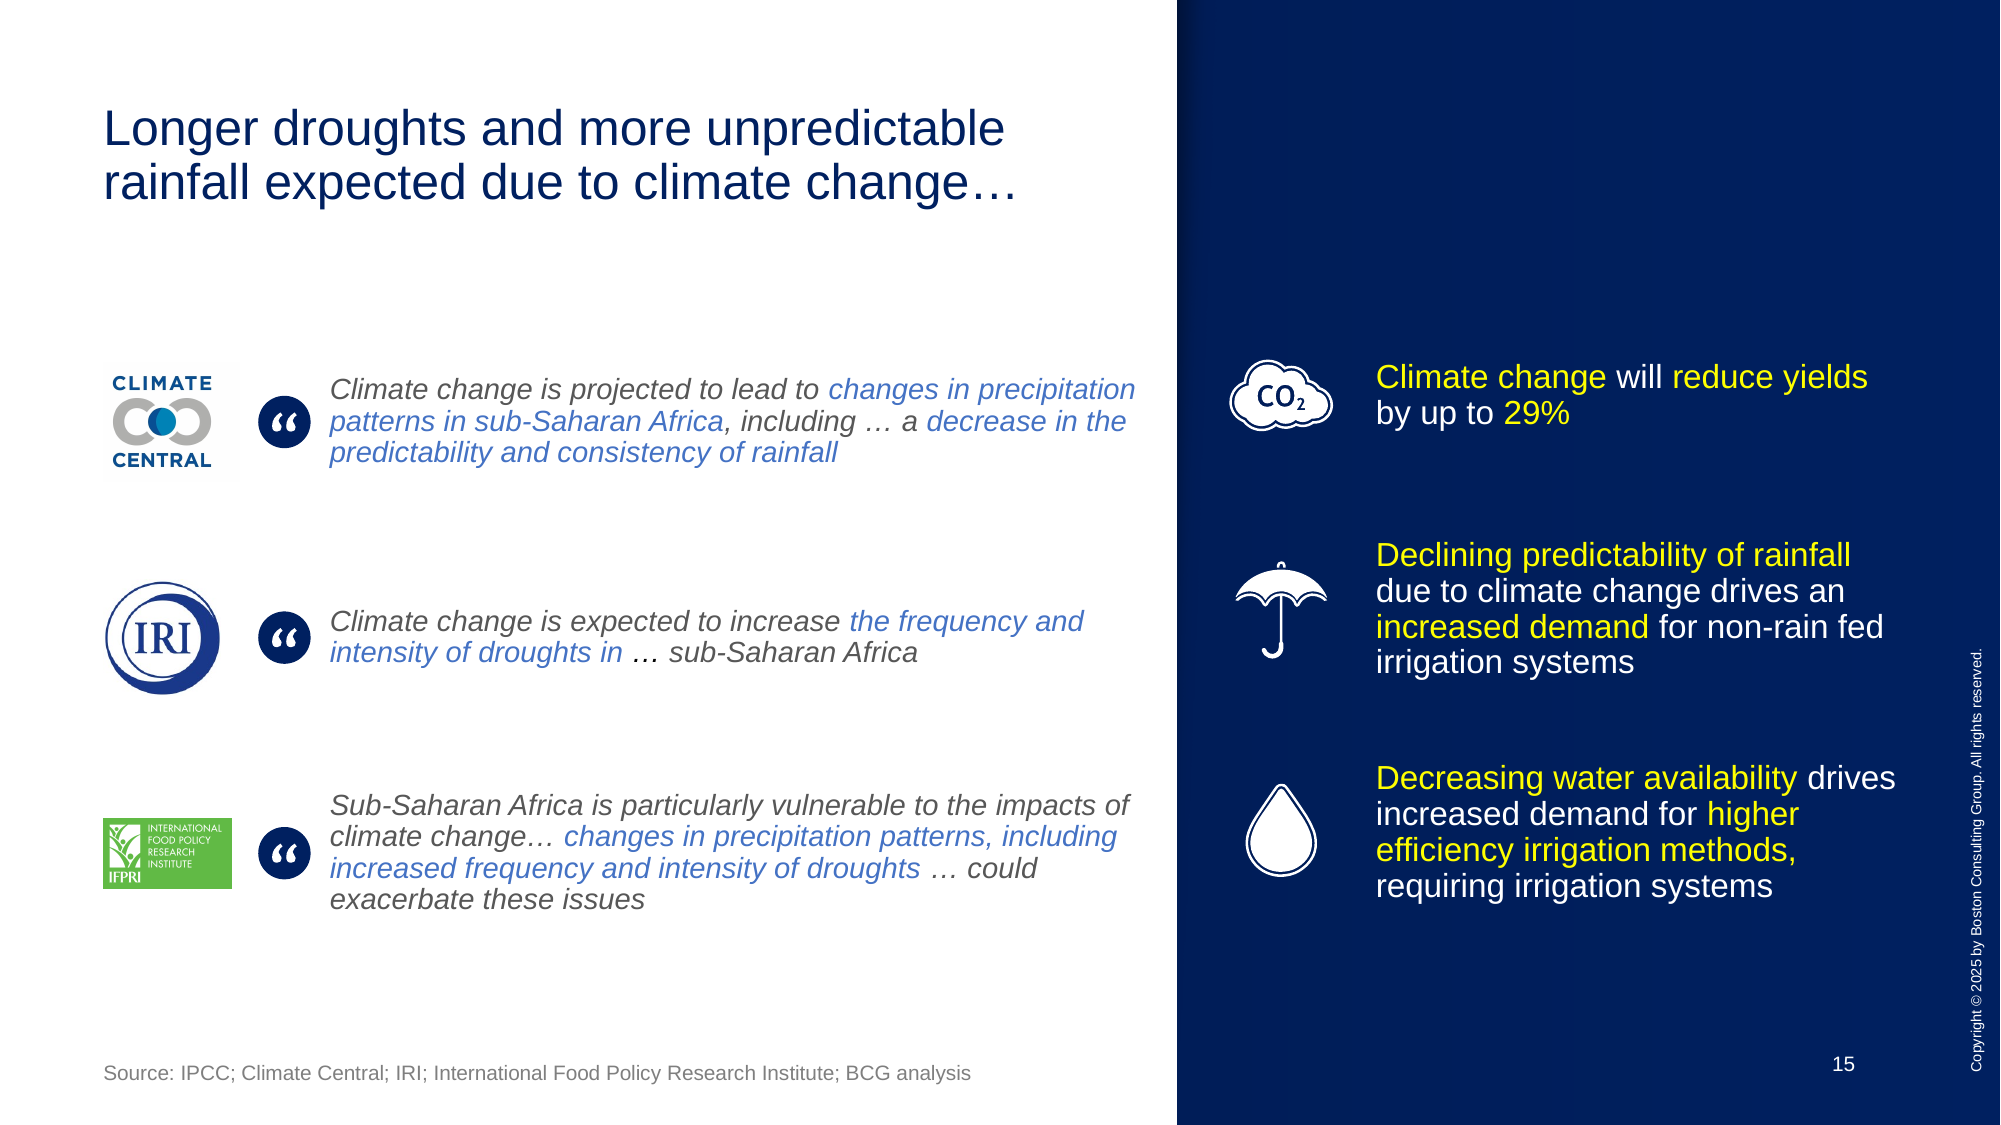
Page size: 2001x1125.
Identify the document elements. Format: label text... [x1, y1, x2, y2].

text_box [258, 611, 311, 664]
text_box [258, 827, 311, 880]
text_box Source: IPCC; Climate Central; IRI; International Food Policy Research Institute; BCG analysis [103, 1063, 1585, 1085]
text_box Climate change is projected to lead to changes in precipitation patterns in sub-Saharan Africa, including … a decrease in the predictability and consistency of rainfall [329, 347, 1138, 498]
text_box [1229, 359, 1334, 432]
text_box [1245, 783, 1317, 877]
picture [103, 362, 240, 482]
picture [103, 818, 232, 889]
text_box Sub-Saharan Africa is particularly vulnerable to the impacts of climate change… changes in precipitation patterns, including increased frequency and intensity of droughts … could exacerbate these issues [329, 778, 1138, 929]
title Longer droughts and more unpredictable rainfall expected due to climate change… [103, 102, 1133, 212]
text_box Climate change is expected to increase the frequency and intensity of droughts in … sub-Saharan Africa [329, 562, 1138, 713]
text_box Climate change will reduce yields by up to 29% [1375, 344, 1899, 447]
text_box [1276, 561, 1286, 568]
text_box Declining predictability of rainfall due to climate change drives an increased demand for non-rain fed irrigation systems [1375, 534, 1899, 685]
text_box [258, 395, 311, 449]
picture [103, 579, 221, 696]
text_box [1235, 569, 1328, 659]
text_box Decreasing water availability drives increased demand for higher efficiency irrigation methods, requiring irrigation systems [1375, 757, 1899, 908]
